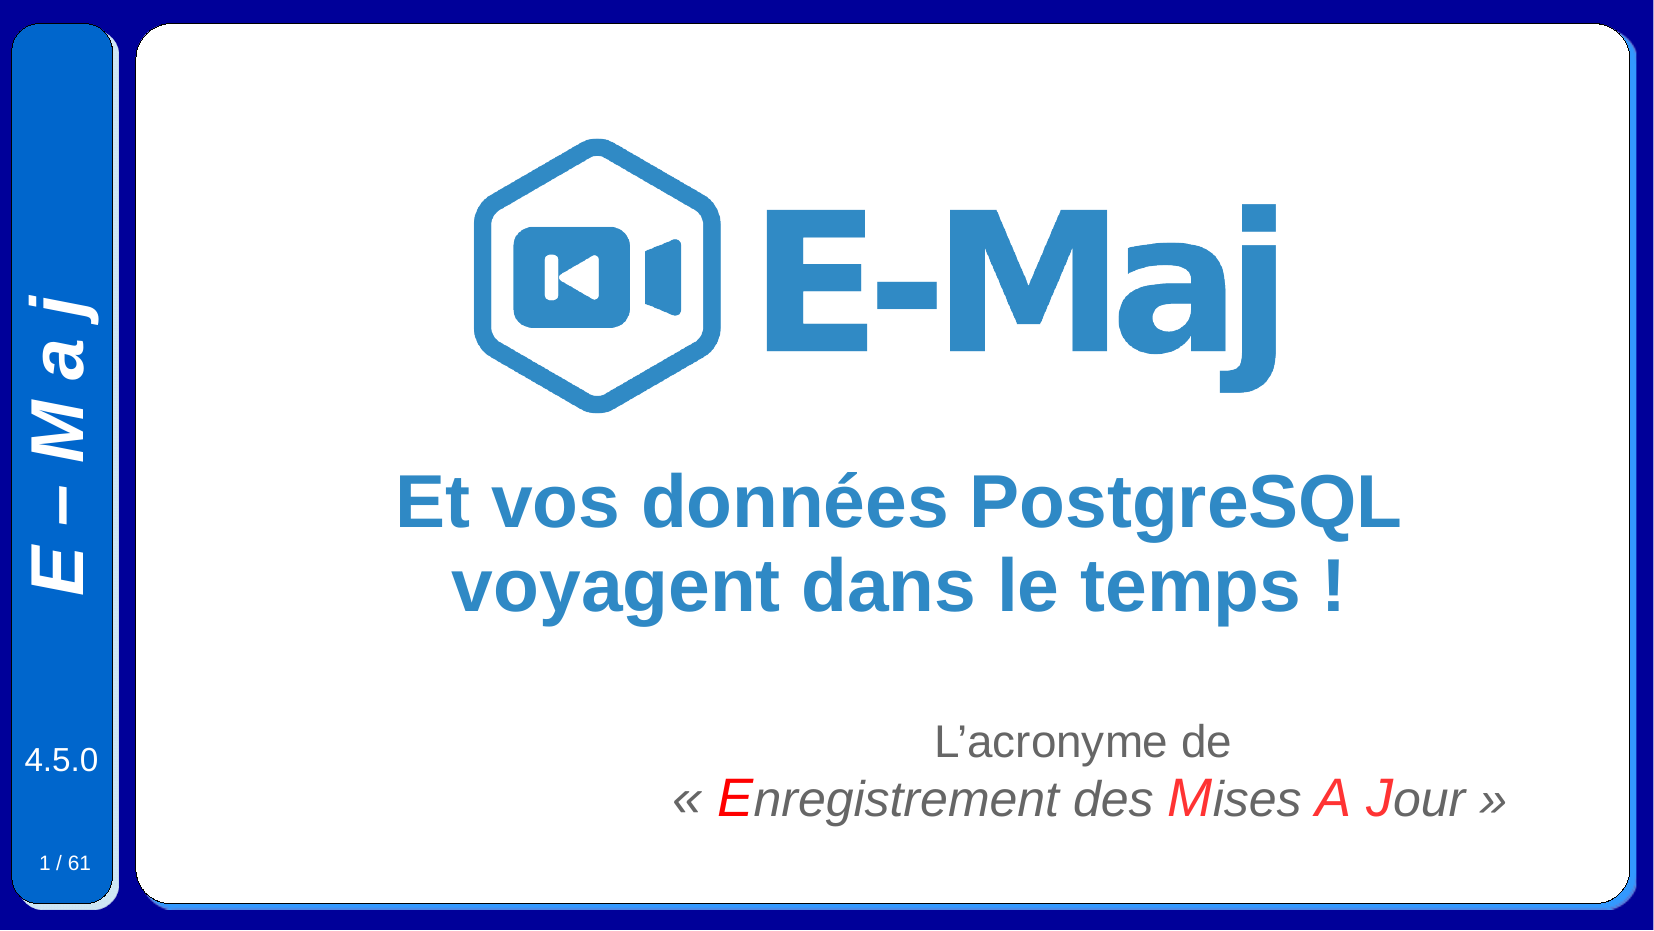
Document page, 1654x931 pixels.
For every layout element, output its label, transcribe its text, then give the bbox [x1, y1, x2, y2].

text_box L’acronyme de « Enregistrement des Mises A Jour » [602, 708, 1577, 875]
subtitle Et vos données PostgreSQL voyagent dans le temps ! [194, 366, 1570, 832]
picture [472, 137, 1276, 414]
